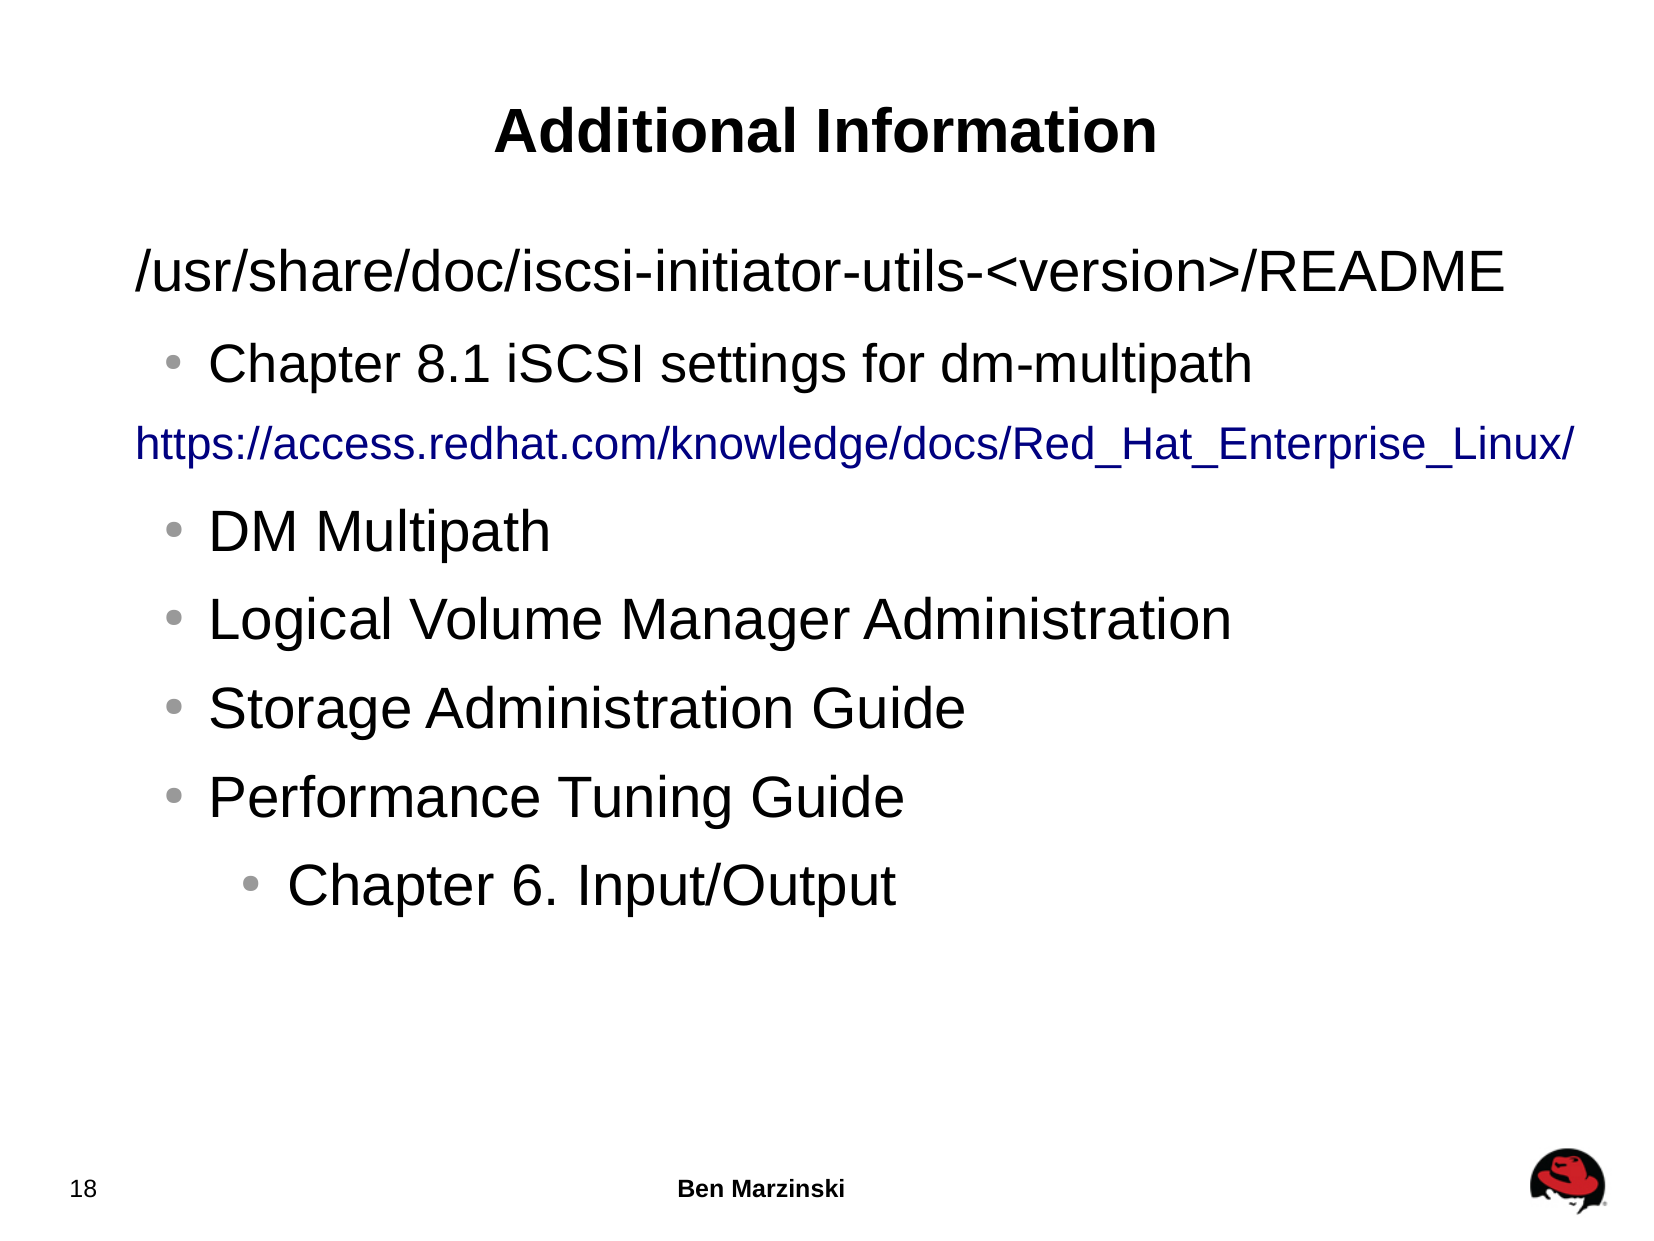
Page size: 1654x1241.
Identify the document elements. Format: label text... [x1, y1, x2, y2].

list /usr/share/doc/iscsi-initiator-utils-<version>/README Chapter 8.1 iSCSI settings for dm-multipath https://access.redhat.com/knowledge/docs/Red_Hat_Enterprise_Linux/ DM Multipath Logical Volume Manager Administration Storage Administration Guide Performance Tuning Guide Chapter 6. Input/Output [75, 238, 1613, 1033]
picture [1529, 1146, 1613, 1224]
title Additional Information [82, 37, 1571, 226]
